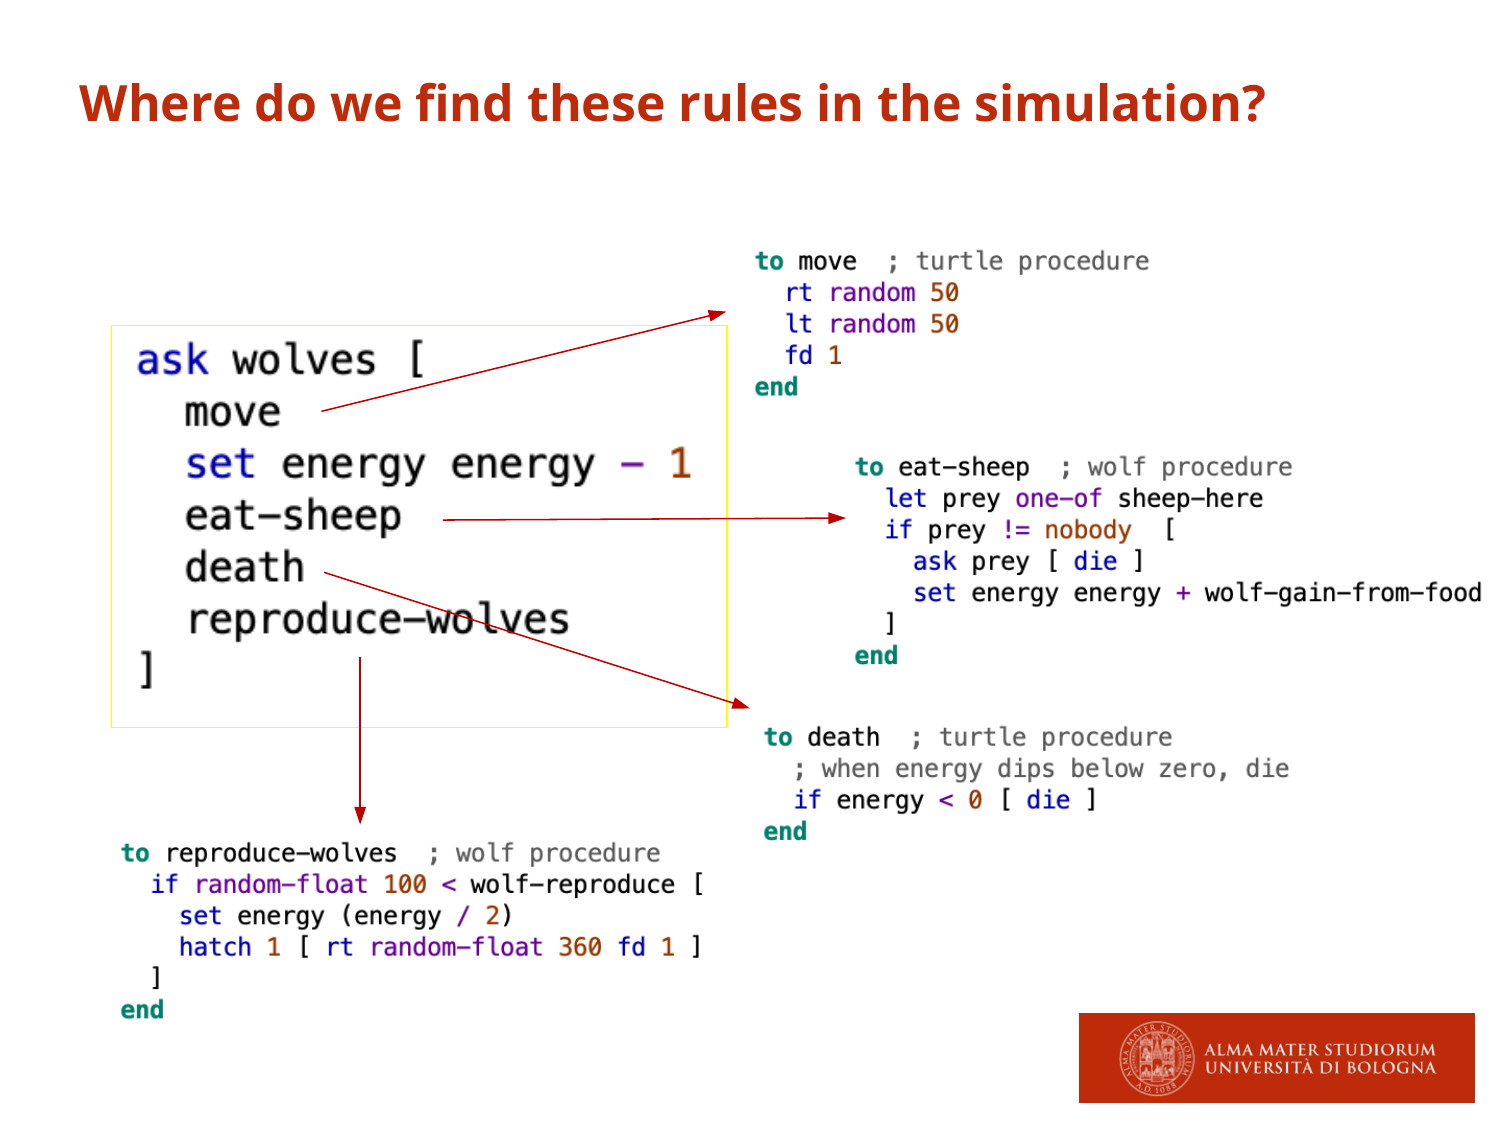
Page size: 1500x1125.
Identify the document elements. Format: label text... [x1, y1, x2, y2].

picture [744, 234, 1164, 406]
picture [844, 442, 1499, 683]
picture [112, 824, 723, 1033]
picture [112, 326, 727, 727]
picture [755, 708, 1306, 863]
list Where do we find these rules in the simulation? [64, 78, 1447, 185]
